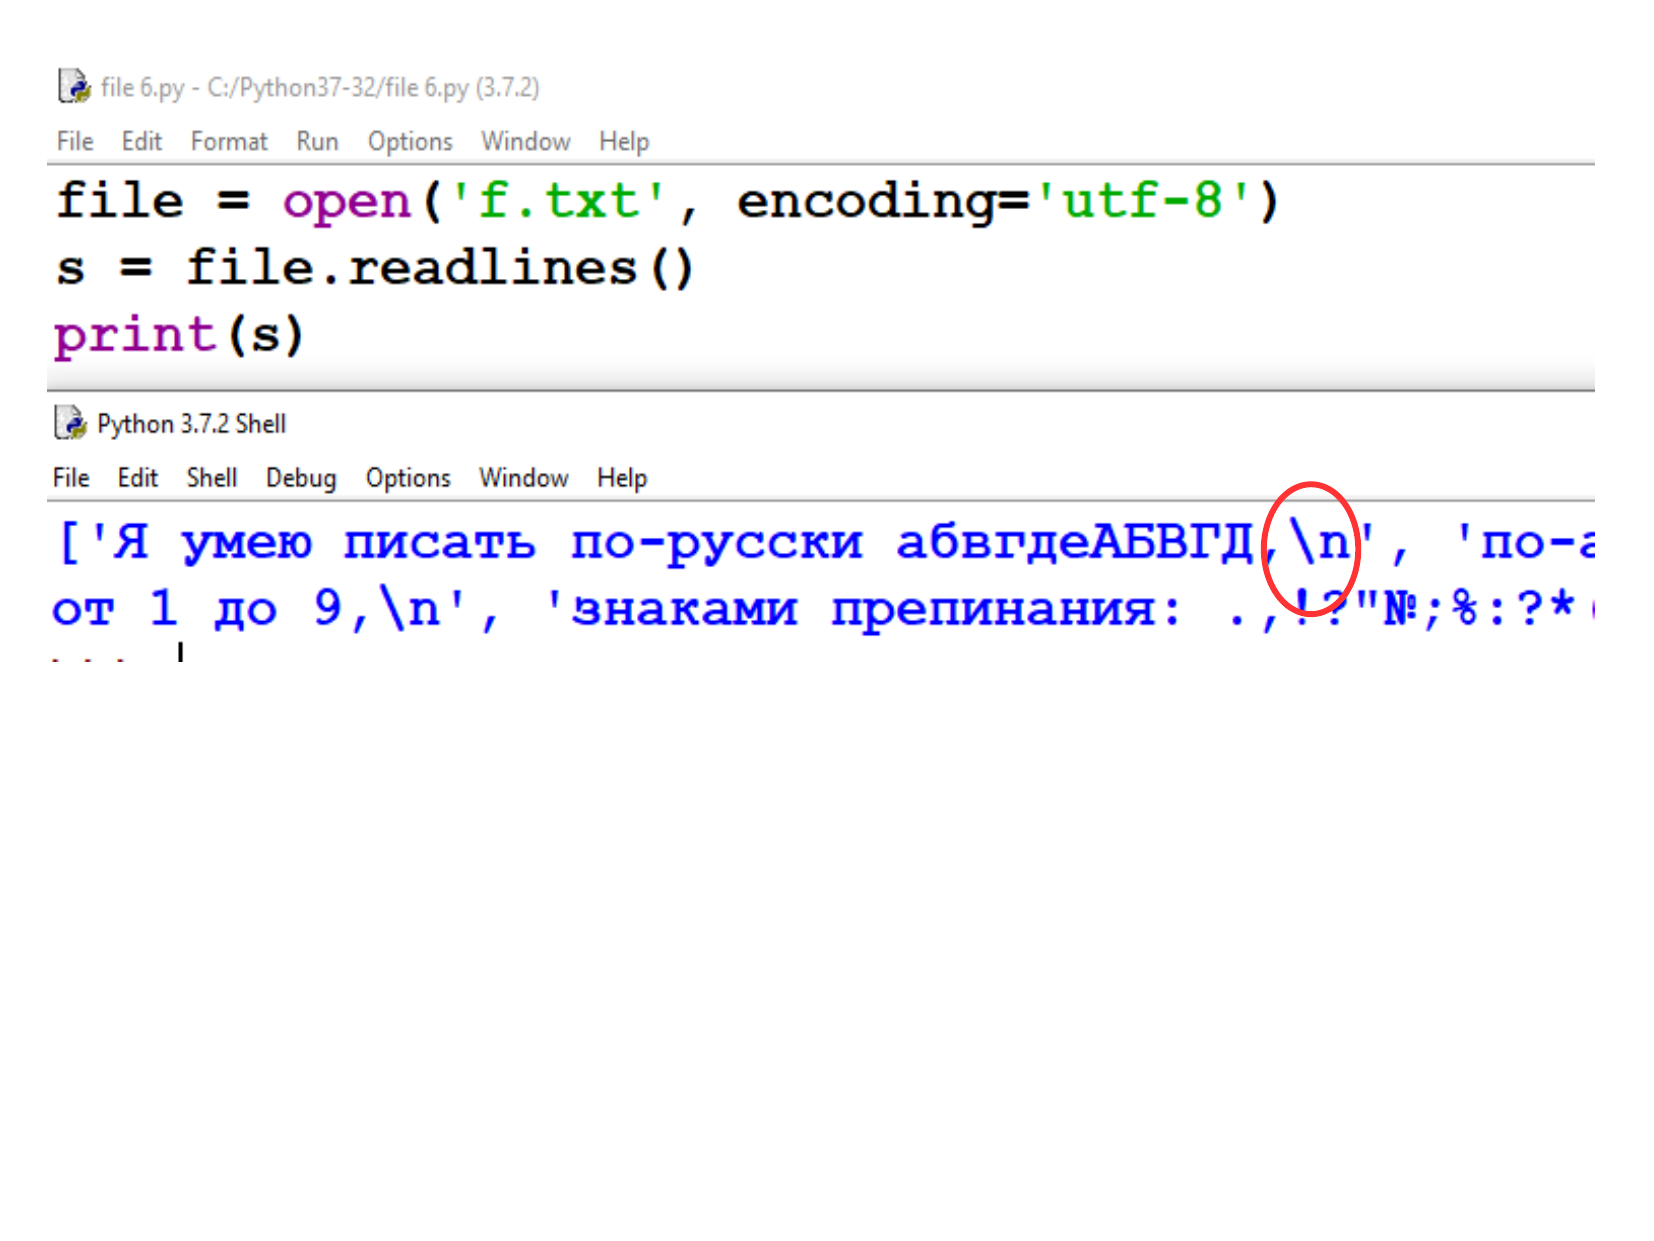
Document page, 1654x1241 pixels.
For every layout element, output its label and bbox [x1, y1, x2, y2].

picture [47, 58, 1595, 662]
